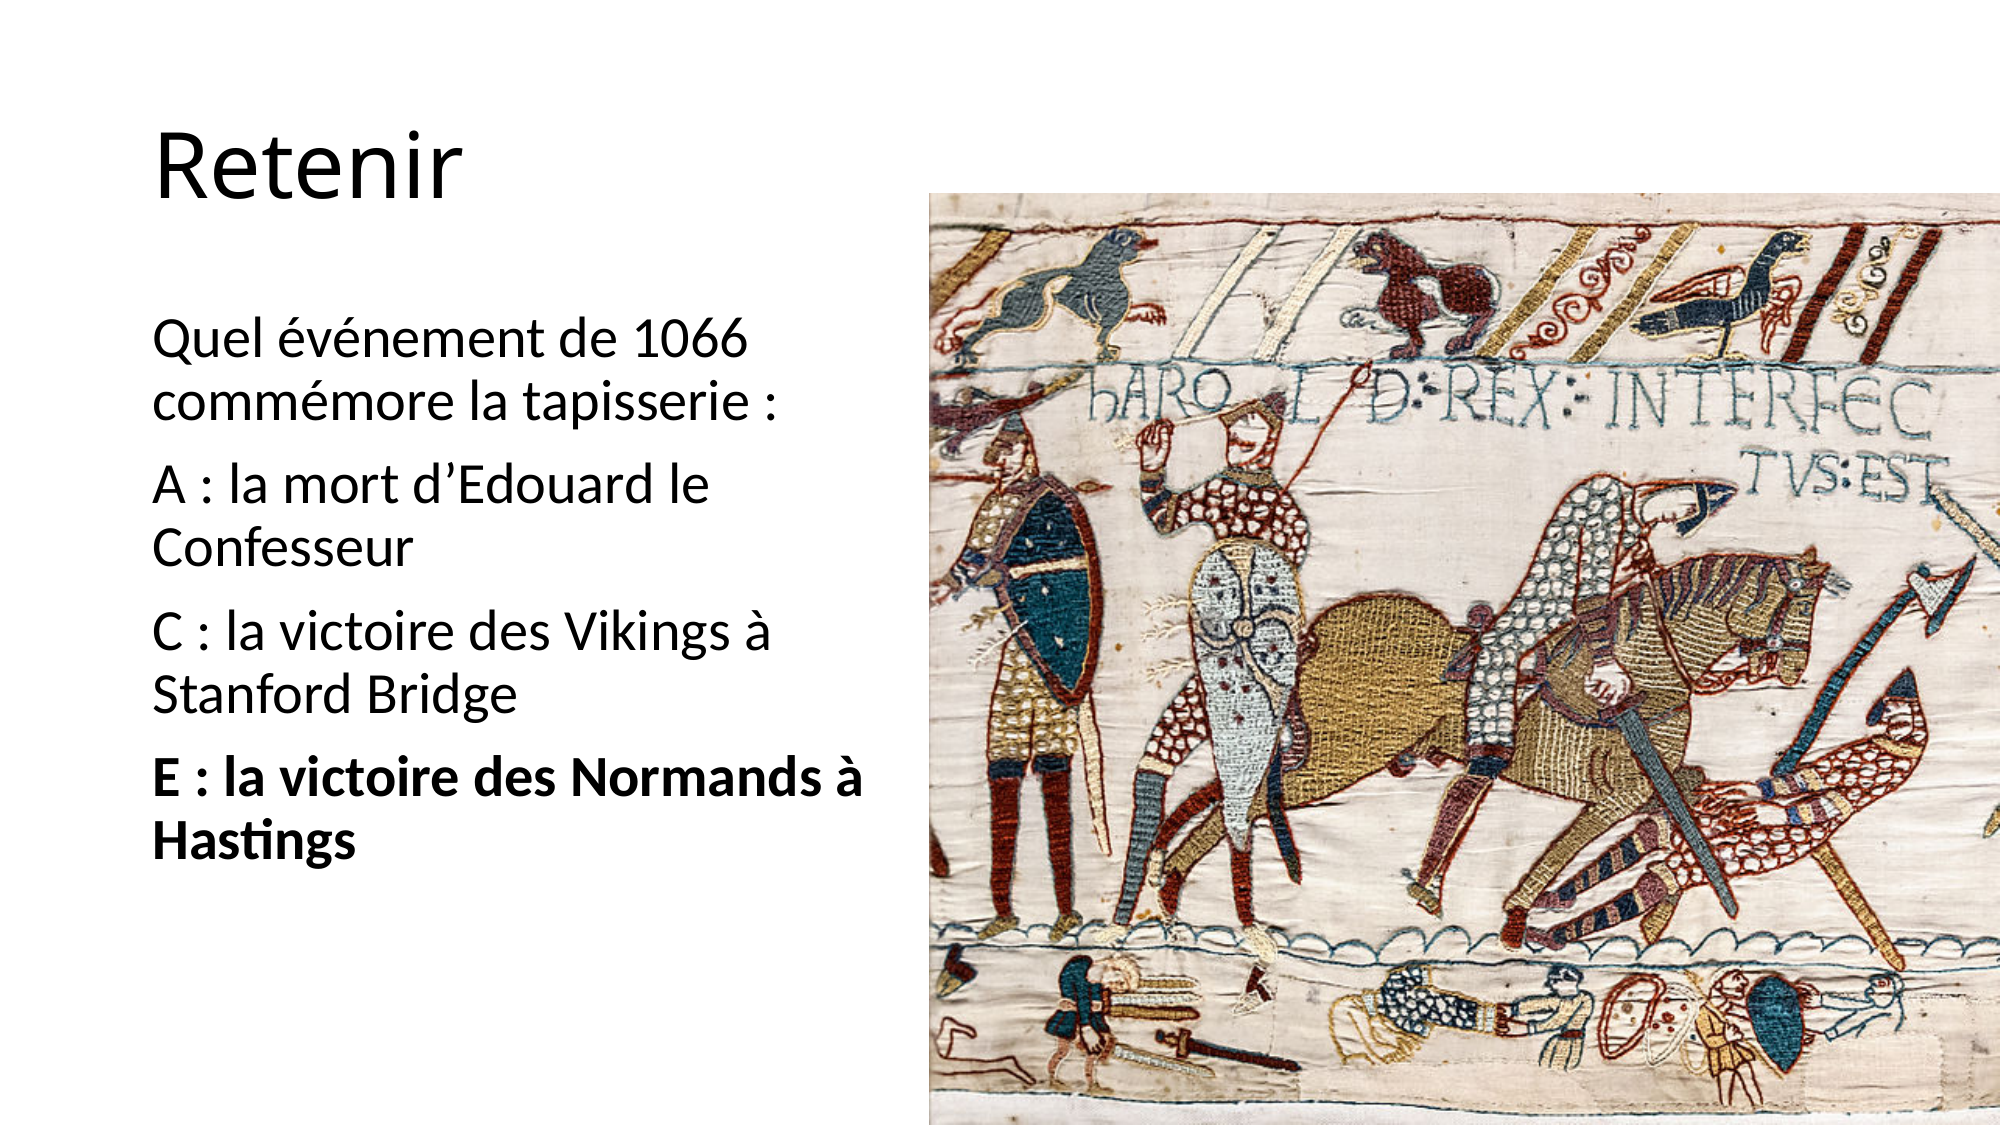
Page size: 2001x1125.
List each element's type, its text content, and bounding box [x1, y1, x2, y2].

title Retenir [137, 59, 1863, 278]
list Quel événement de 1066 commémore la tapisserie : A : la mort d’Edouard le Confesseur C : la victoire des Vikings à Stanford Bridge E : la victoire des Normands à Hastings [137, 299, 904, 1014]
picture [929, 193, 2000, 1125]
